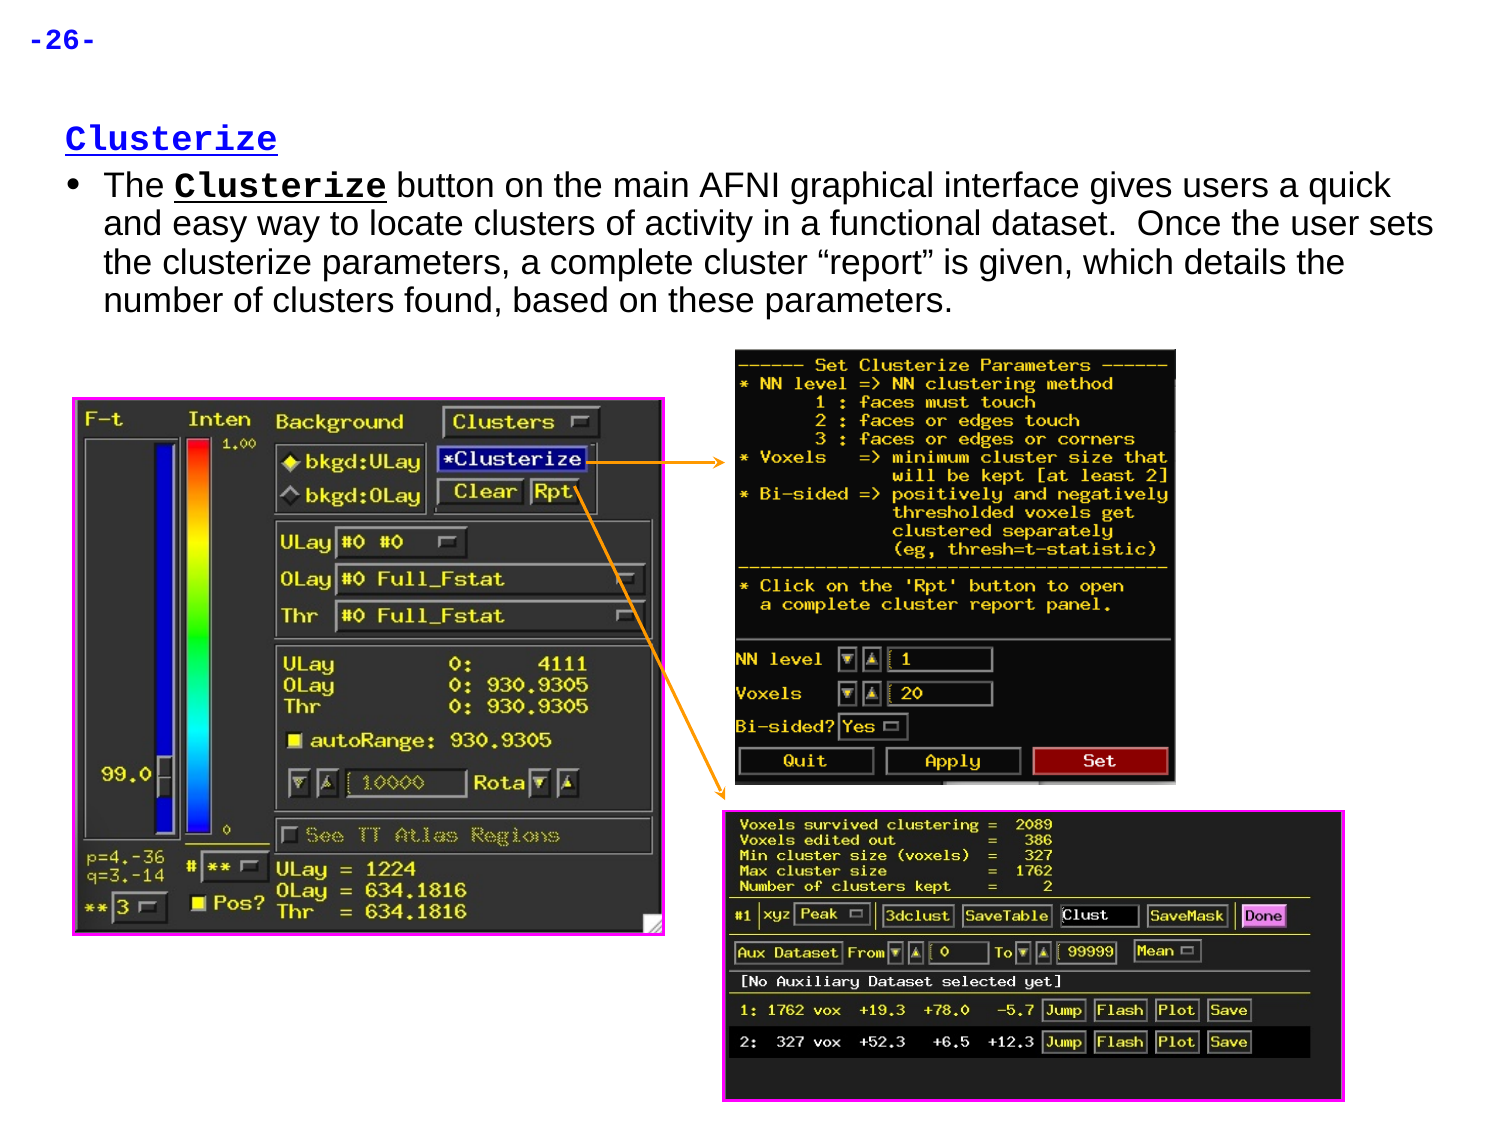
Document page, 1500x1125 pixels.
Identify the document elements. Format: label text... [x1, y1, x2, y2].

picture [735, 349, 1176, 785]
picture [75, 399, 663, 934]
picture [725, 812, 1342, 1100]
list Clusterize The Clusterize button on the main AFNI graphical interface gives users a quick and easy way to locate clusters of activity in a functional dataset. Once the user sets the clusterize parameters, a complete cluster “report” is given, which details the number of clusters found, based on these parameters. [50, 112, 1450, 400]
